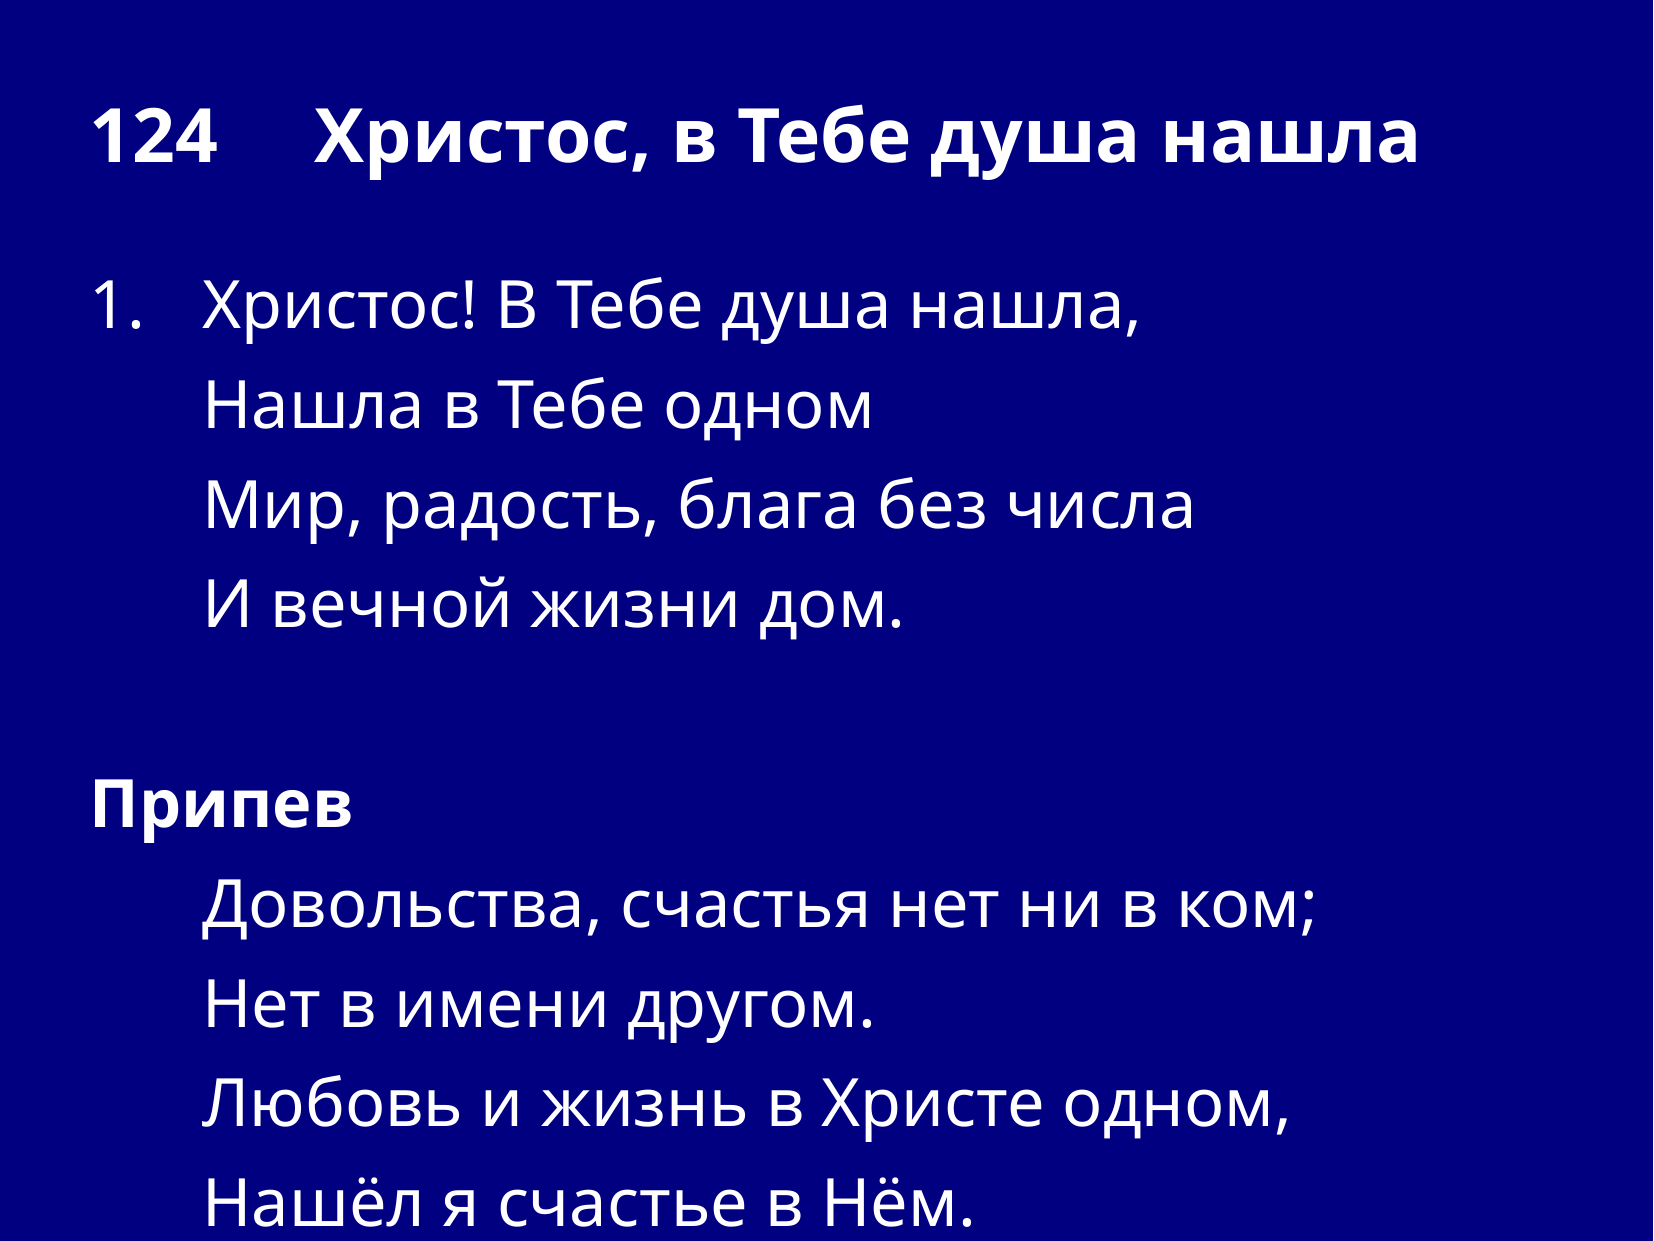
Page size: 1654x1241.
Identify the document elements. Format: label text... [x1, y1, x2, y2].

text_box 1. Христос! В Тебе душа нашла, Нашла в Тебе одном Мир, радость, блага без числа И вечной жизни дом. Припев Довольства, счастья нет ни в ком; Нет в имени другом. Любовь и жизнь в Христе одном, Нашёл я счастье в Нём. [75, 188, 1576, 1163]
text_box 124 Христос, в Тебе душа нашла [75, 75, 1653, 188]
